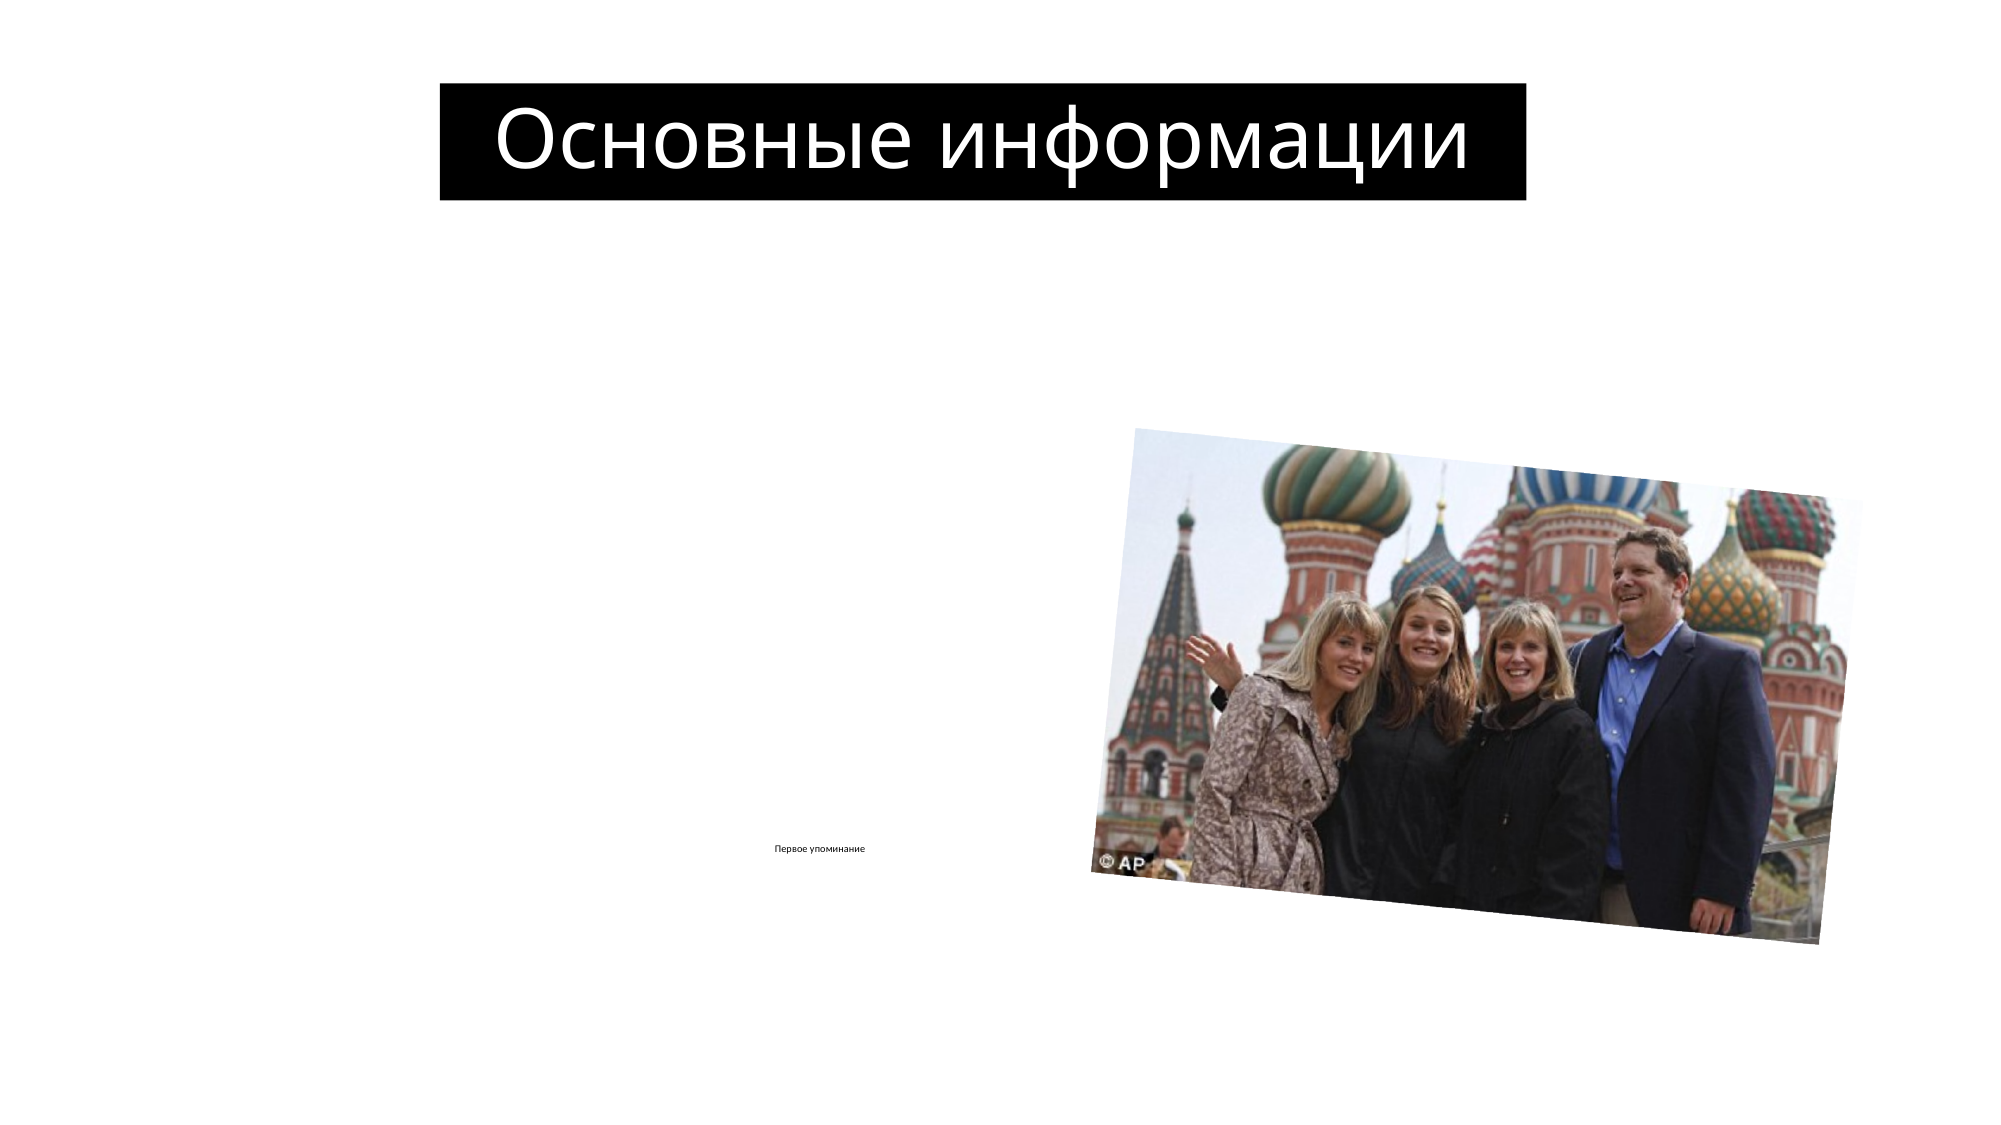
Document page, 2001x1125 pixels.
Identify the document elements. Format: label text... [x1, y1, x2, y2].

picture [1090, 427, 1863, 945]
text_box Национальный состав: русские (91,65 %) украинцы (1,42 %) татары (1,38 %) армяне (0,98 %) азербайджанцы (0,53 %) евреи (0,49 %) Первое упоминание [139, 312, 1931, 864]
text_box Oсновные информации [439, 83, 1527, 201]
